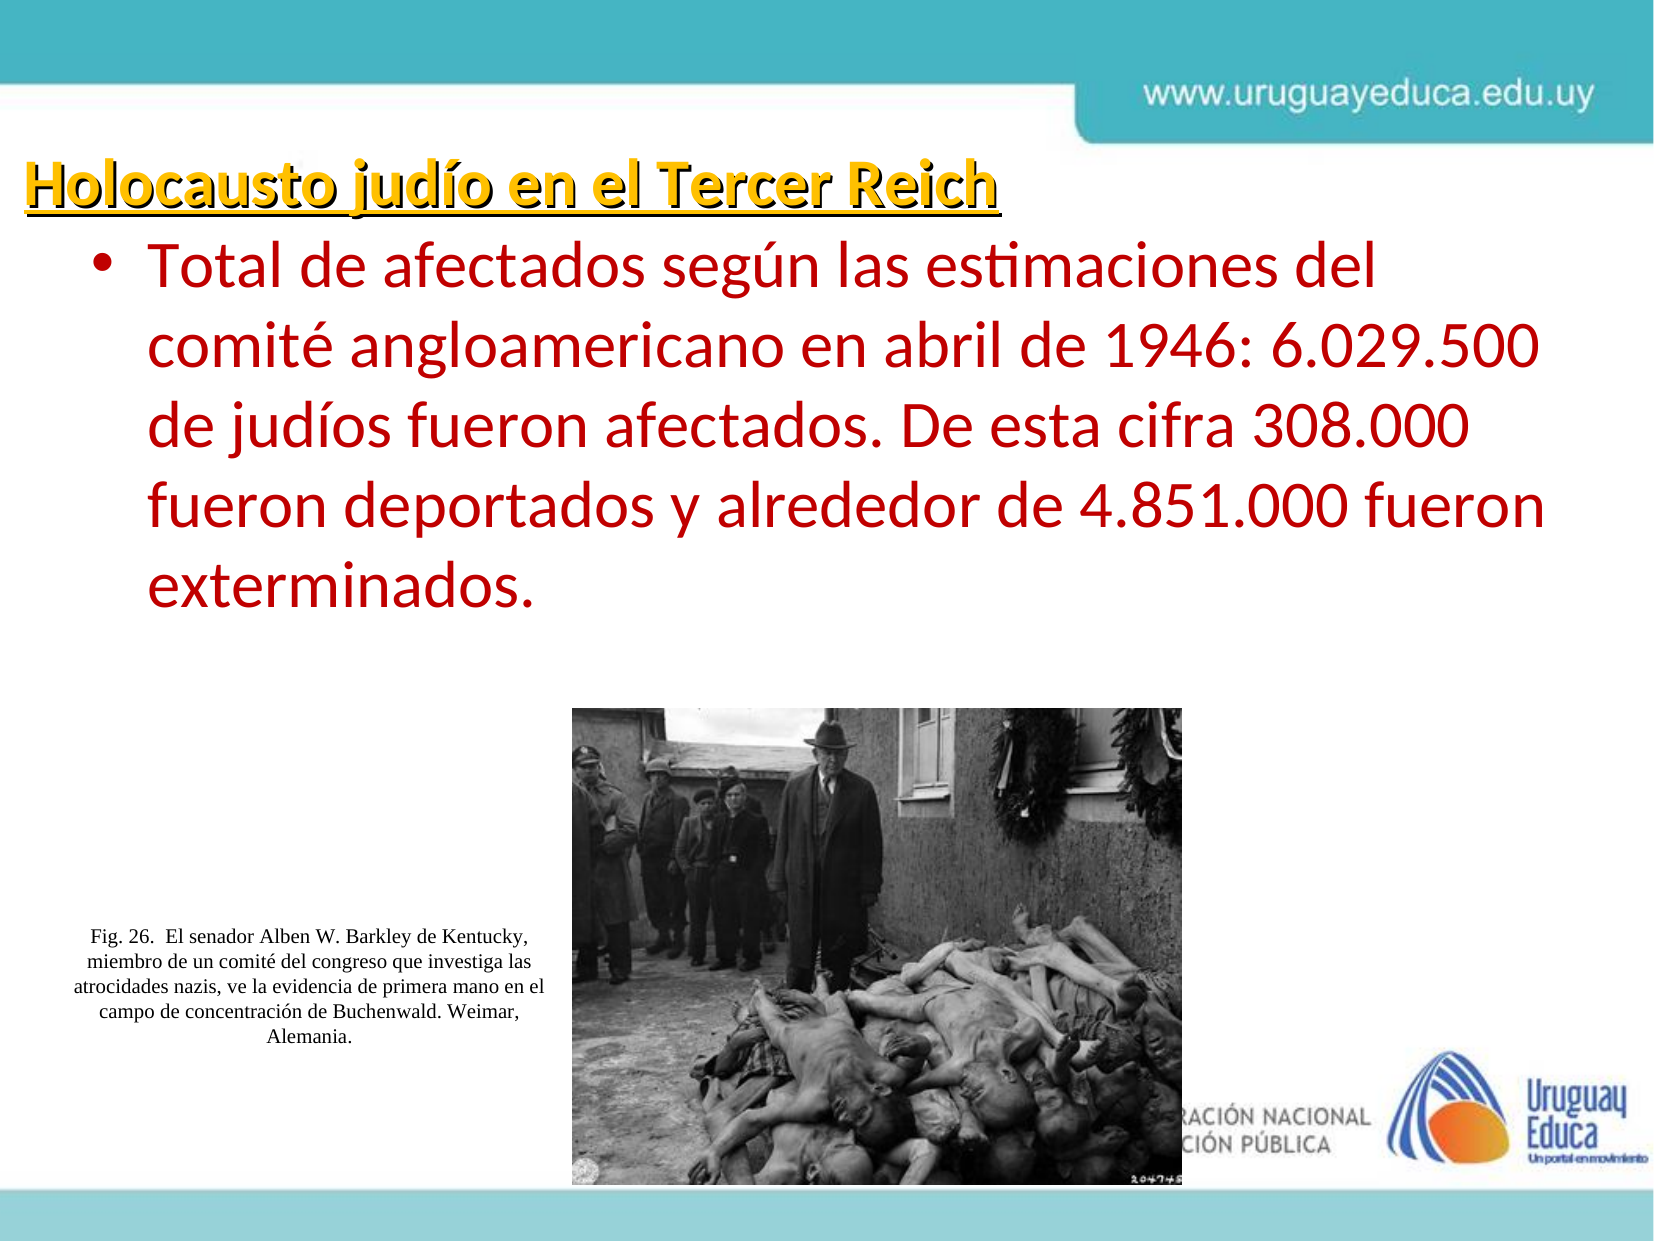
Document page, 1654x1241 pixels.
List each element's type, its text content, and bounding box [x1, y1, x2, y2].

text_box Fig. 26. El senador Alben W. Barkley de Kentucky, miembro de un comité del congreso que investiga las atrocidades nazis, ve la evidencia de primera mano en el campo de concentración de Buchenwald. Weimar, Alemania. [59, 915, 562, 1056]
picture [0, 0, 1654, 1241]
list Total de afectados según las estimaciones del comité angloamericano en abril de 1946: 6.029.500 de judíos fueron afectados. De esta cifra 308.000 fueron deportados y alrededor de 4.851.000 fueron exterminados. [75, 213, 1564, 1033]
title Holocausto judío en el Tercer Reich [8, 88, 1063, 270]
